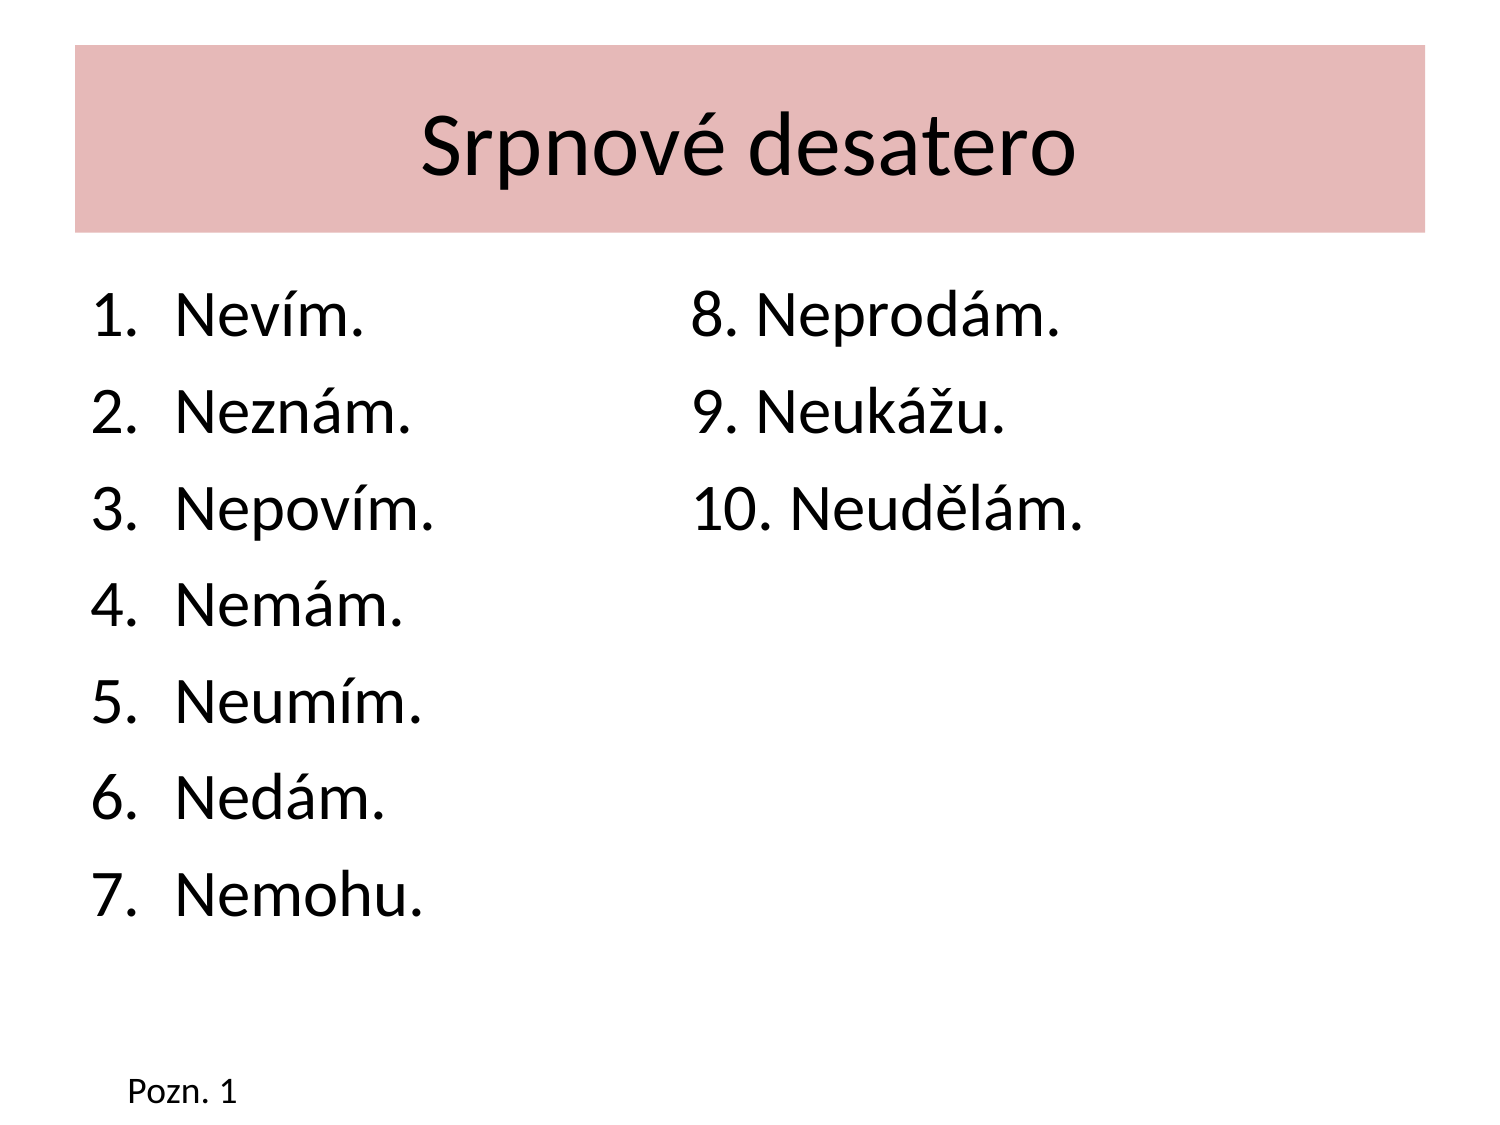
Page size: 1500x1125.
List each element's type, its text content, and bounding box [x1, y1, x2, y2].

text_box Pozn. 1 [112, 1058, 253, 1120]
title Srpnové desatero [75, 45, 1426, 233]
list Nevím. 8. Neprodám. Neznám. 9. Neukážu. Nepovím. 10. Neudělám. Nemám. Neumím. Nedám. Nemohu. [75, 262, 1426, 1034]
